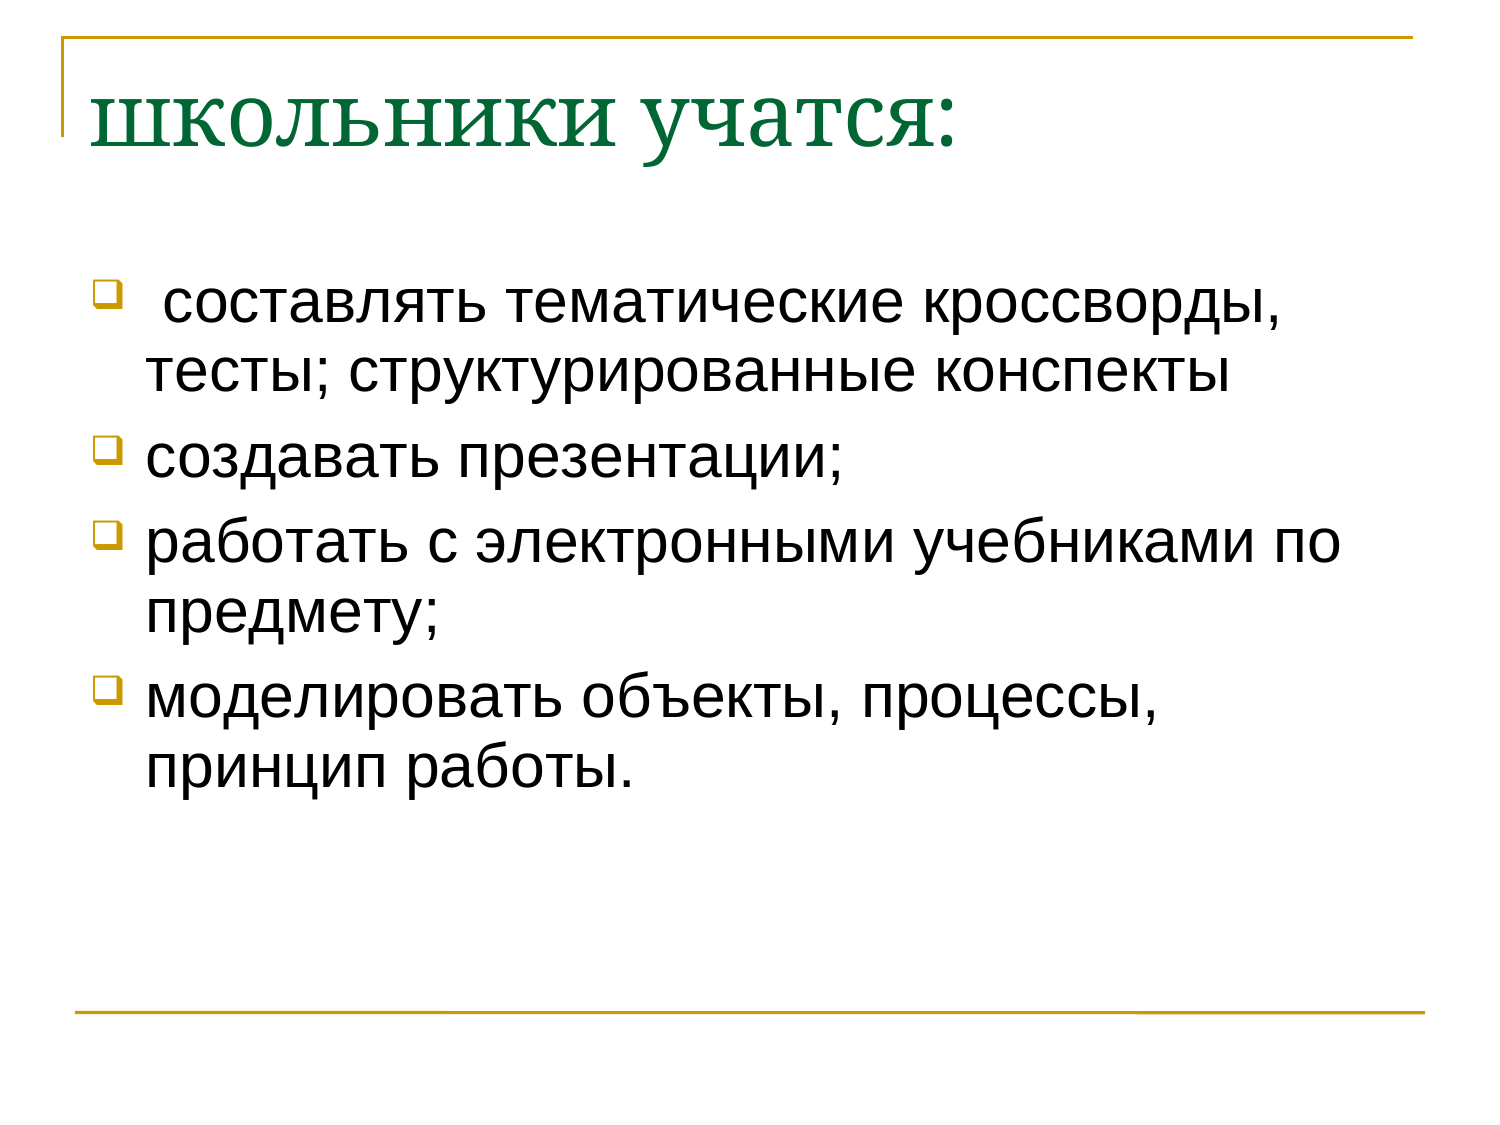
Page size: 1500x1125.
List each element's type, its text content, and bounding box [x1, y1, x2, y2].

title школьники учатся: [75, 45, 1426, 172]
list составлять тематические кроссворды, тесты; структурированные конспекты создавать презентации; работать с электронными учебниками по предмету; моделировать объекты, процессы, принцип работы. [75, 172, 1426, 1006]
